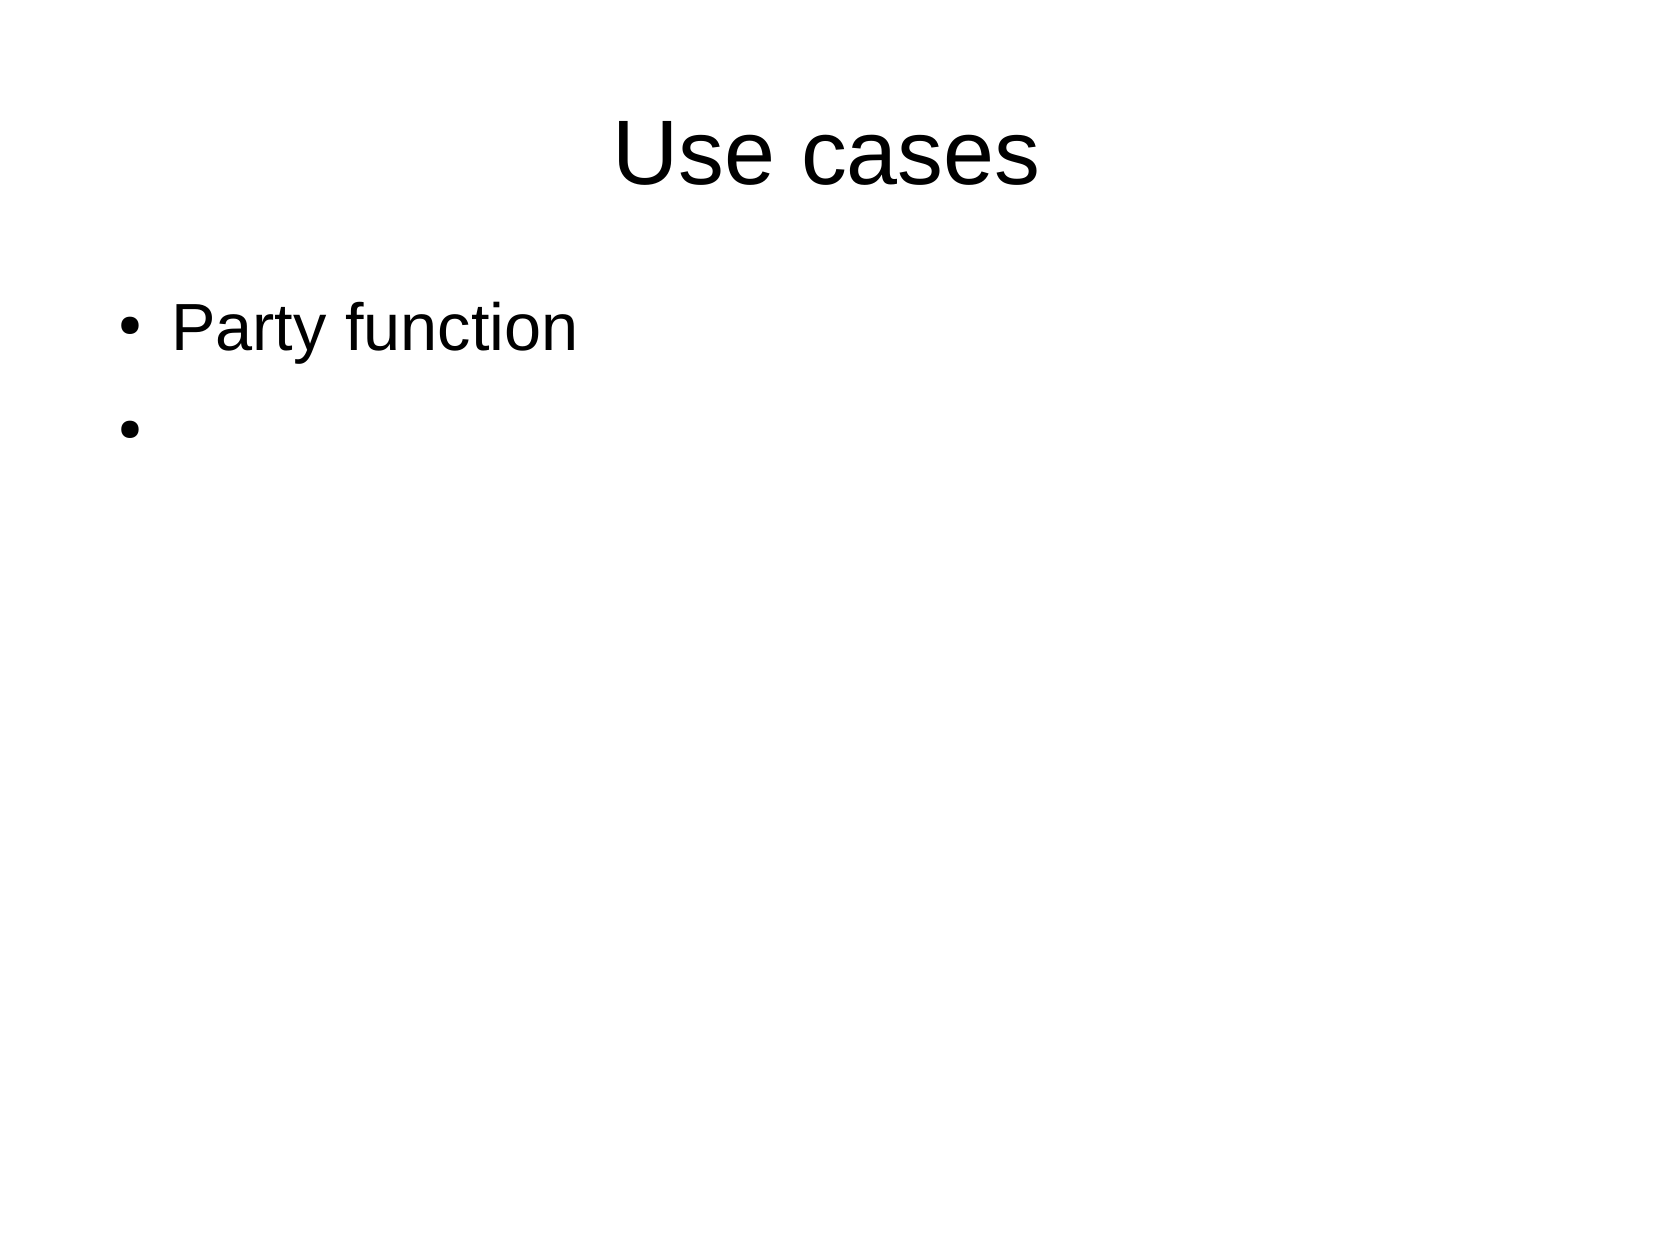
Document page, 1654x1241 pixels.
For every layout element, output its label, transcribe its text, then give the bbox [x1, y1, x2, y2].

list Party function [82, 290, 1571, 1109]
title Use cases [82, 49, 1571, 257]
